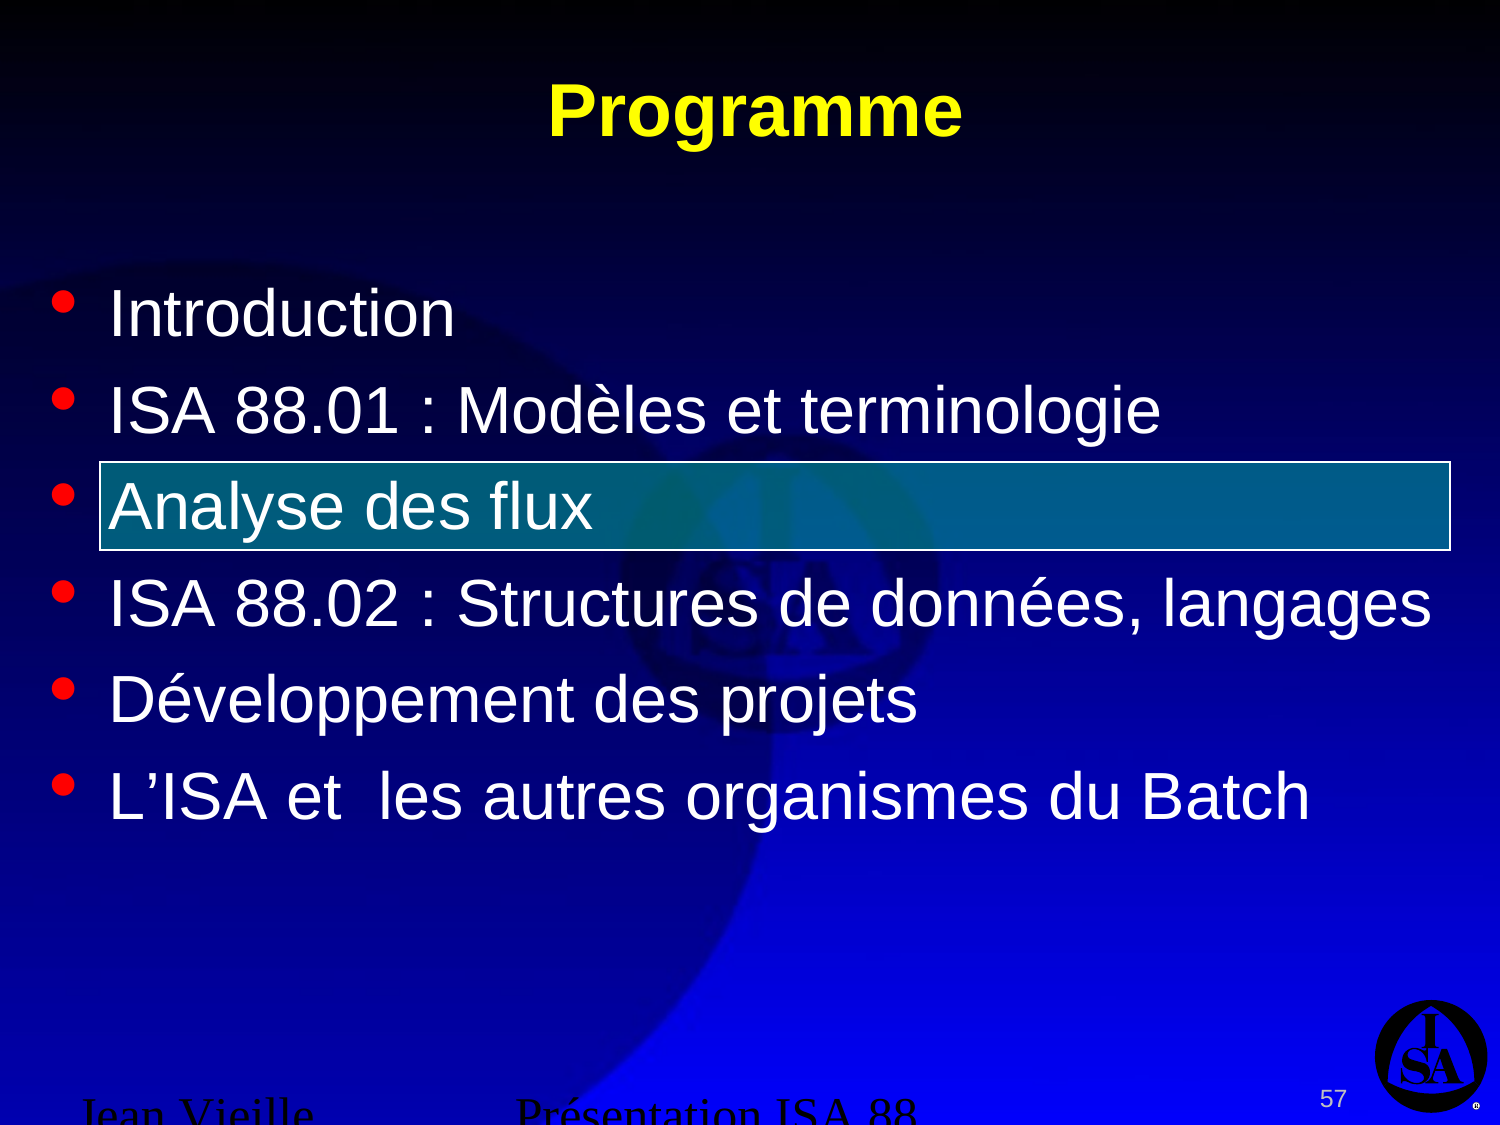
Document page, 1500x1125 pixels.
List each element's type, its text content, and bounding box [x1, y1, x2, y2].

picture [102, 1110, 112, 1118]
picture [718, 1110, 731, 1125]
picture [298, 1110, 308, 1118]
picture [124, 1120, 133, 1125]
picture [874, 1101, 885, 1114]
picture [898, 1116, 911, 1125]
title Programme [75, 12, 1438, 201]
picture [565, 1110, 575, 1118]
list Introduction ISA 88.01 : Modèles et terminologie Analyse des flux ISA 88.02 : Structures de données, langages Développement des projets L’ISA et les autres organismes du Batch [37, 262, 1488, 1076]
picture [607, 1110, 617, 1118]
picture [668, 1120, 677, 1125]
picture [148, 1111, 157, 1125]
picture [830, 1103, 841, 1118]
picture [0, 0, 1500, 1125]
picture [745, 1111, 754, 1125]
picture [524, 1101, 535, 1117]
picture [828, 1121, 843, 1125]
picture [899, 1101, 910, 1114]
picture [873, 1116, 886, 1125]
picture [234, 1110, 244, 1118]
picture [631, 1111, 640, 1125]
